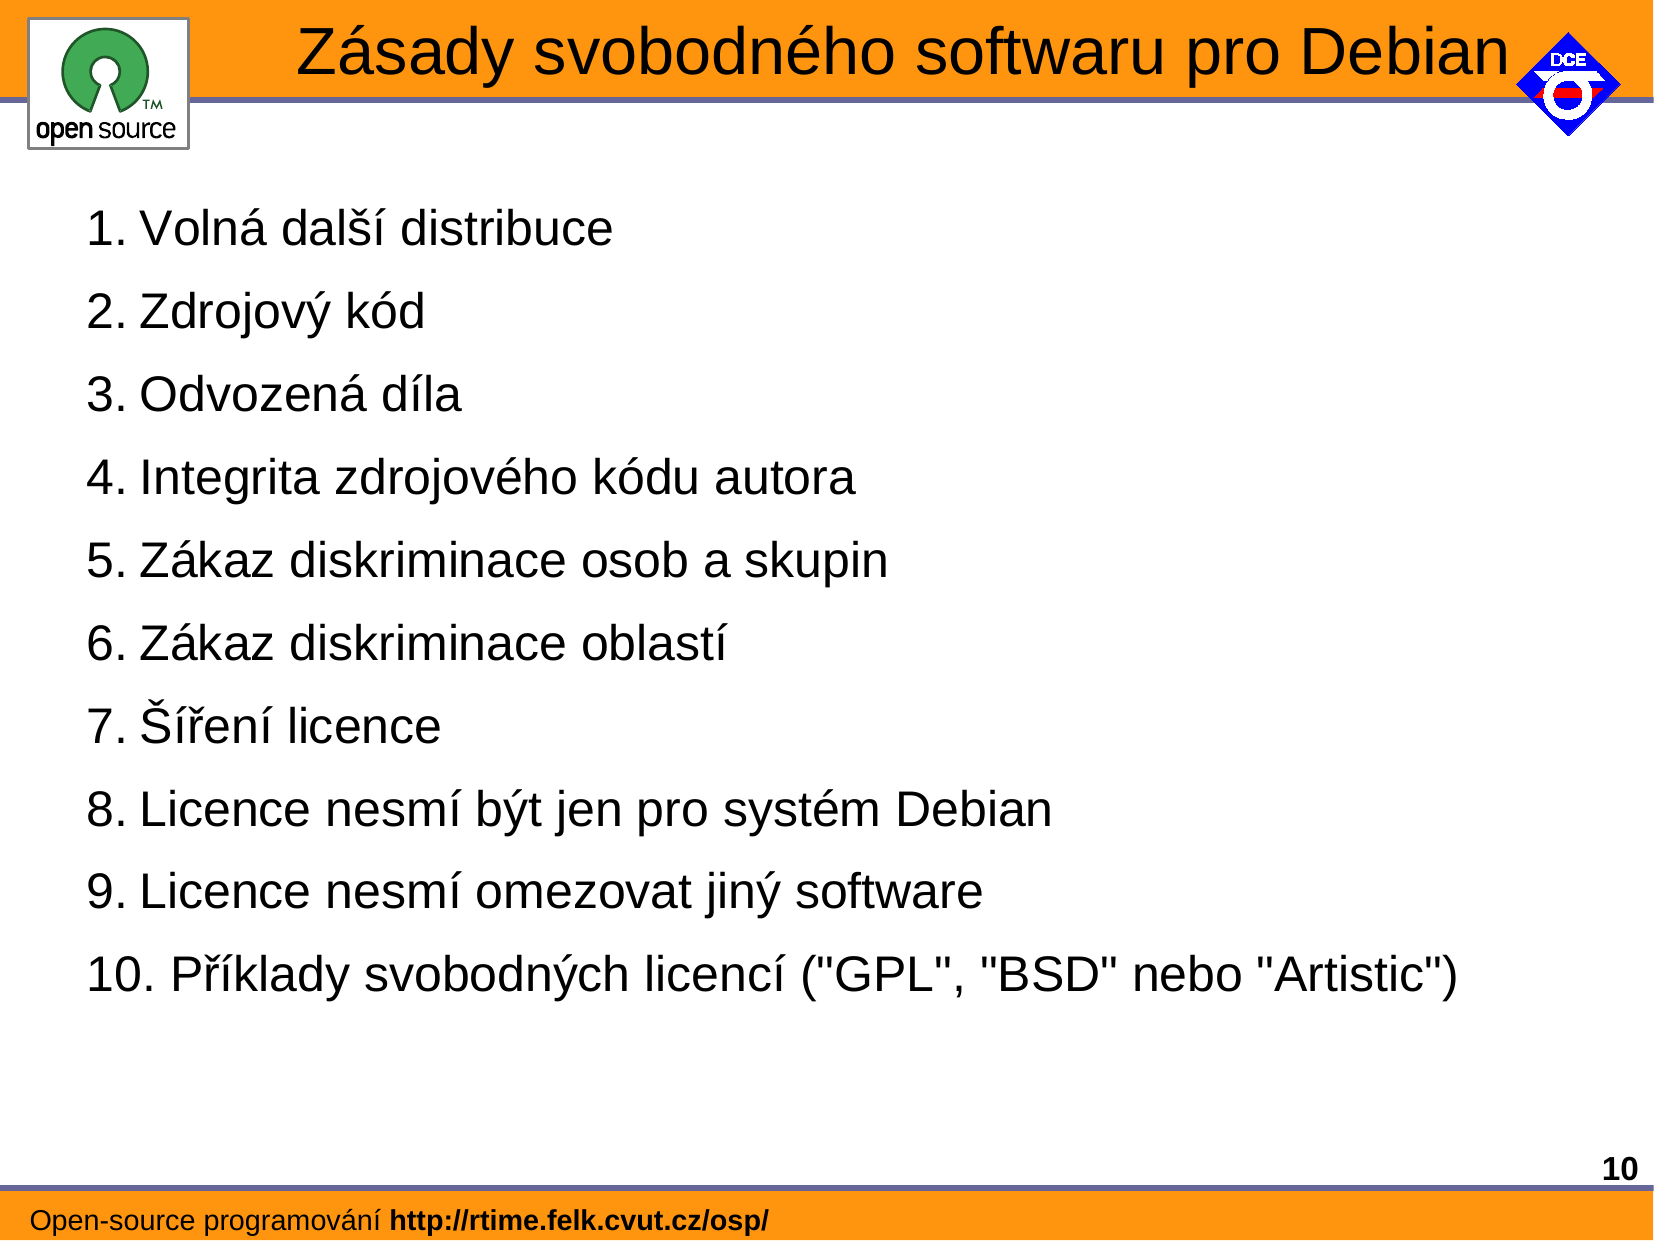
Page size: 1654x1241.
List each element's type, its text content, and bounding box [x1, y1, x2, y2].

list Volná další distribuce Zdrojový kód Odvozená díla Integrita zdrojového kódu autora Zákaz diskriminace osob a skupin Zákaz diskriminace oblastí Šíření licence Licence nesmí být jen pro systém Debian Licence nesmí omezovat jiný software Příklady svobodných licencí ("GPL", "BSD" nebo "Artistic") [68, 199, 1592, 1104]
title Zásady svobodného softwaru pro Debian [178, 9, 1631, 93]
